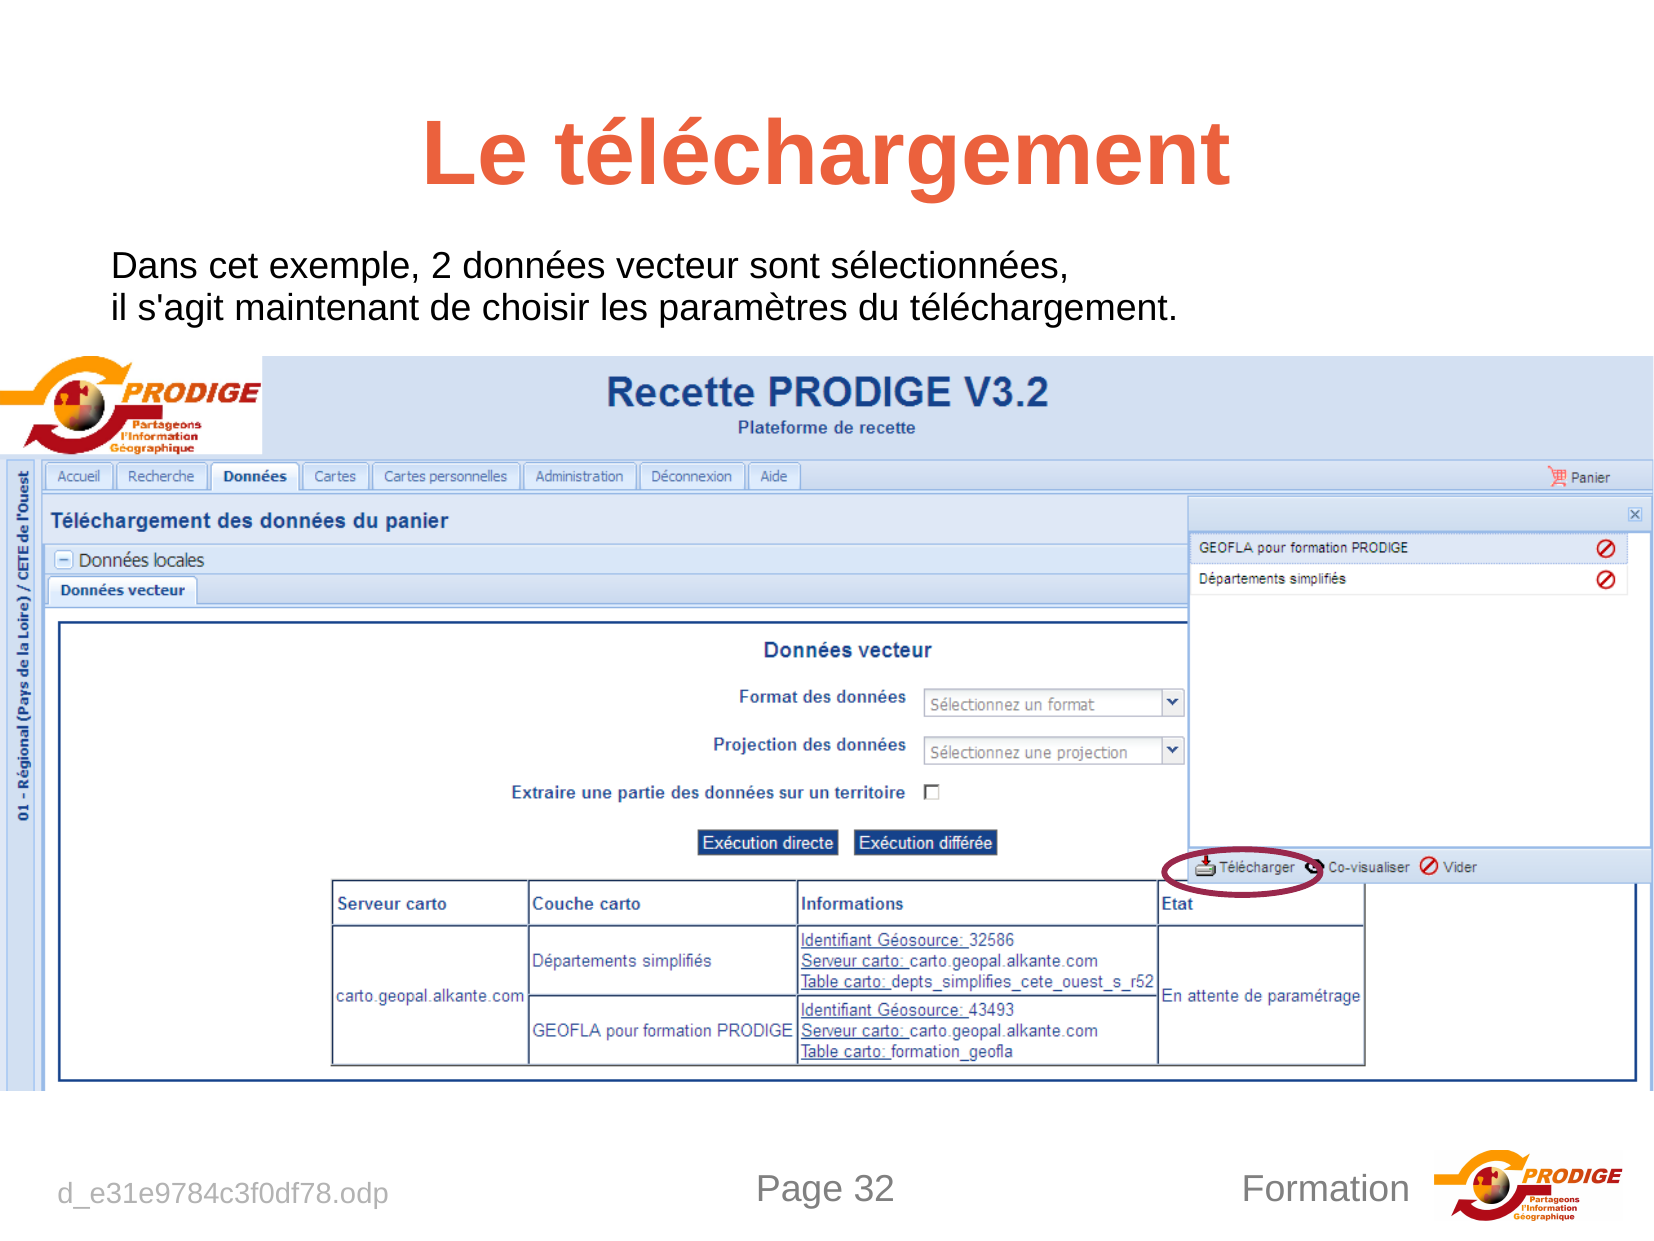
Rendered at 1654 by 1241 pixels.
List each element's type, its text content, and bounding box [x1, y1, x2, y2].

picture [0, 356, 1654, 1091]
text_box Dans cet exemple, 2 données vecteur sont sélectionnées, il s'agit maintenant de choisir les paramètres du téléchargement. [96, 237, 1194, 337]
title Le téléchargement [82, 56, 1571, 250]
picture [1434, 1150, 1623, 1221]
